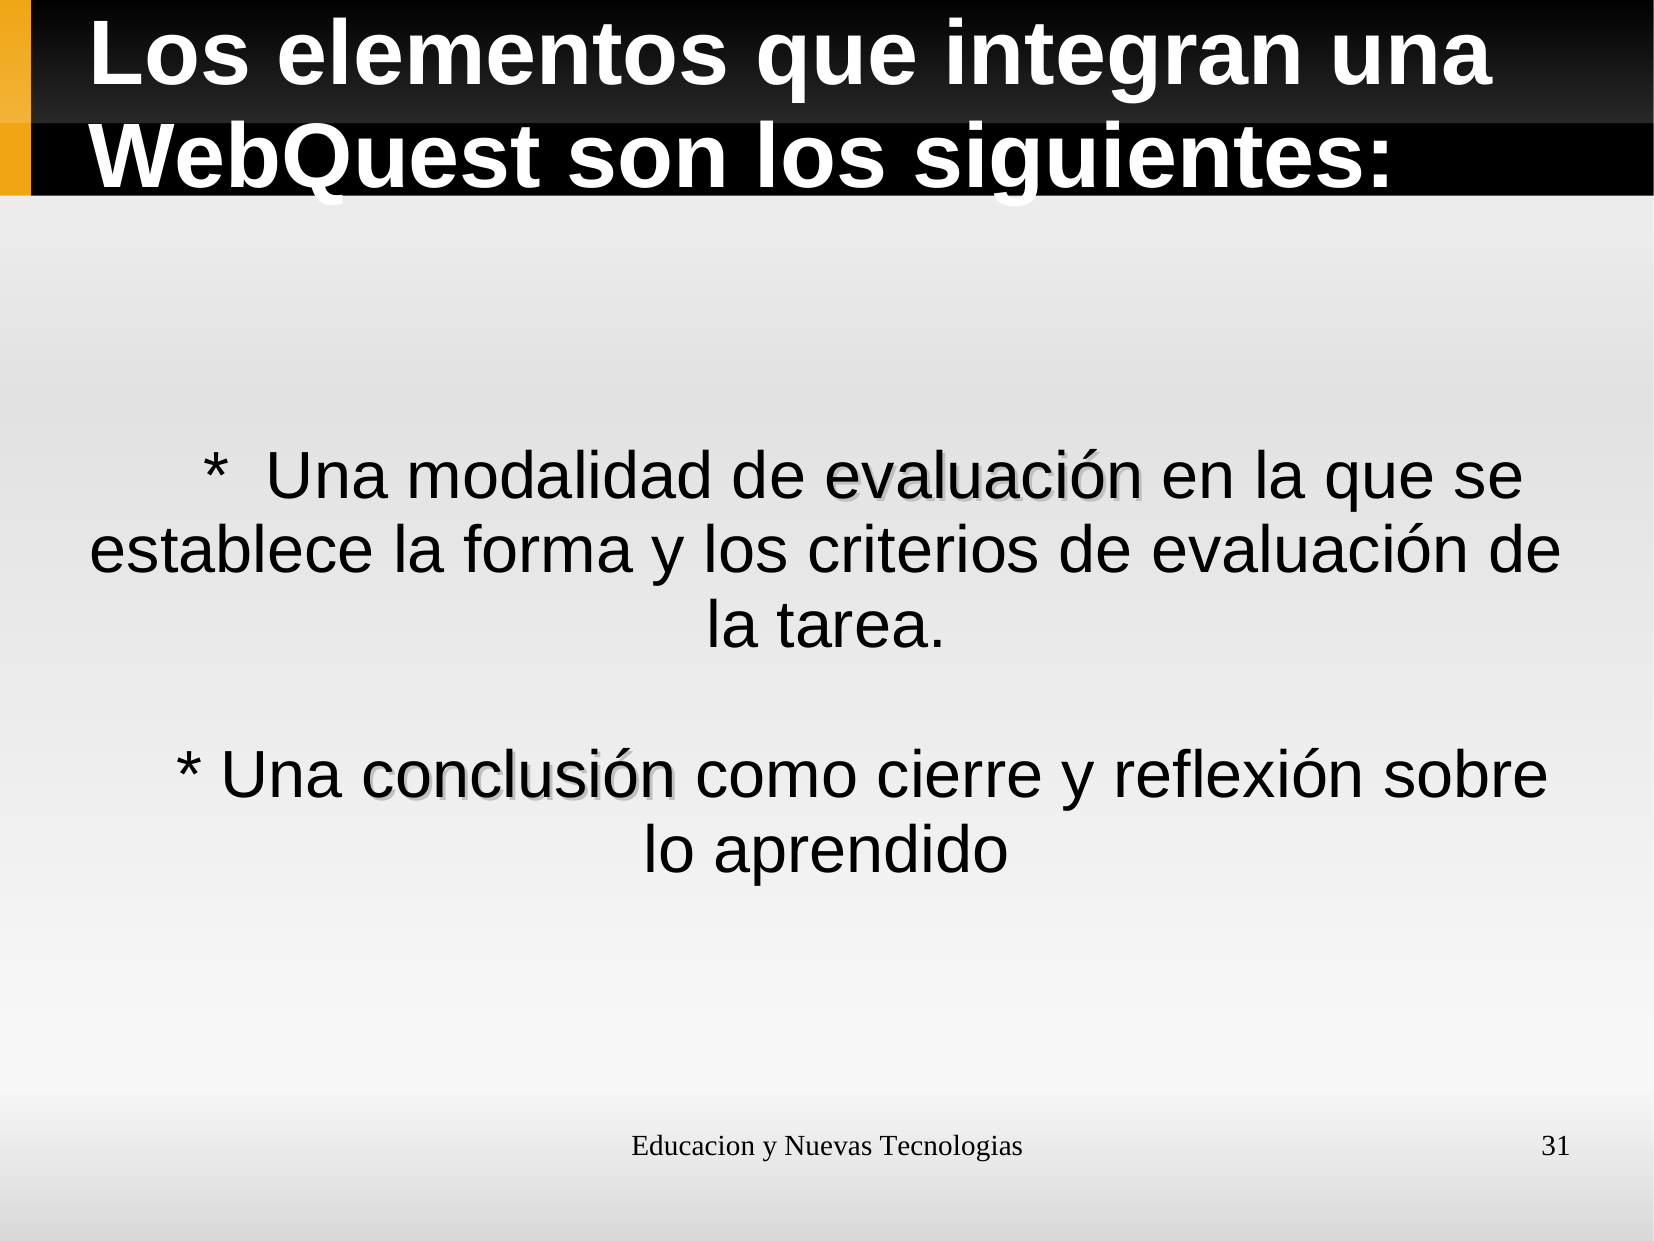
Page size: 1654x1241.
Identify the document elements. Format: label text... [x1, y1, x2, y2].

picture [0, 0, 1654, 1241]
title Los elementos que integran una WebQuest son los siguientes: [88, 1, 1577, 207]
subtitle * Una modalidad de evaluación en la que se establece la forma y los criterios de evaluación de la tarea. * Una conclusión como cierre y reflexión sobre lo aprendido [82, 297, 1571, 1102]
